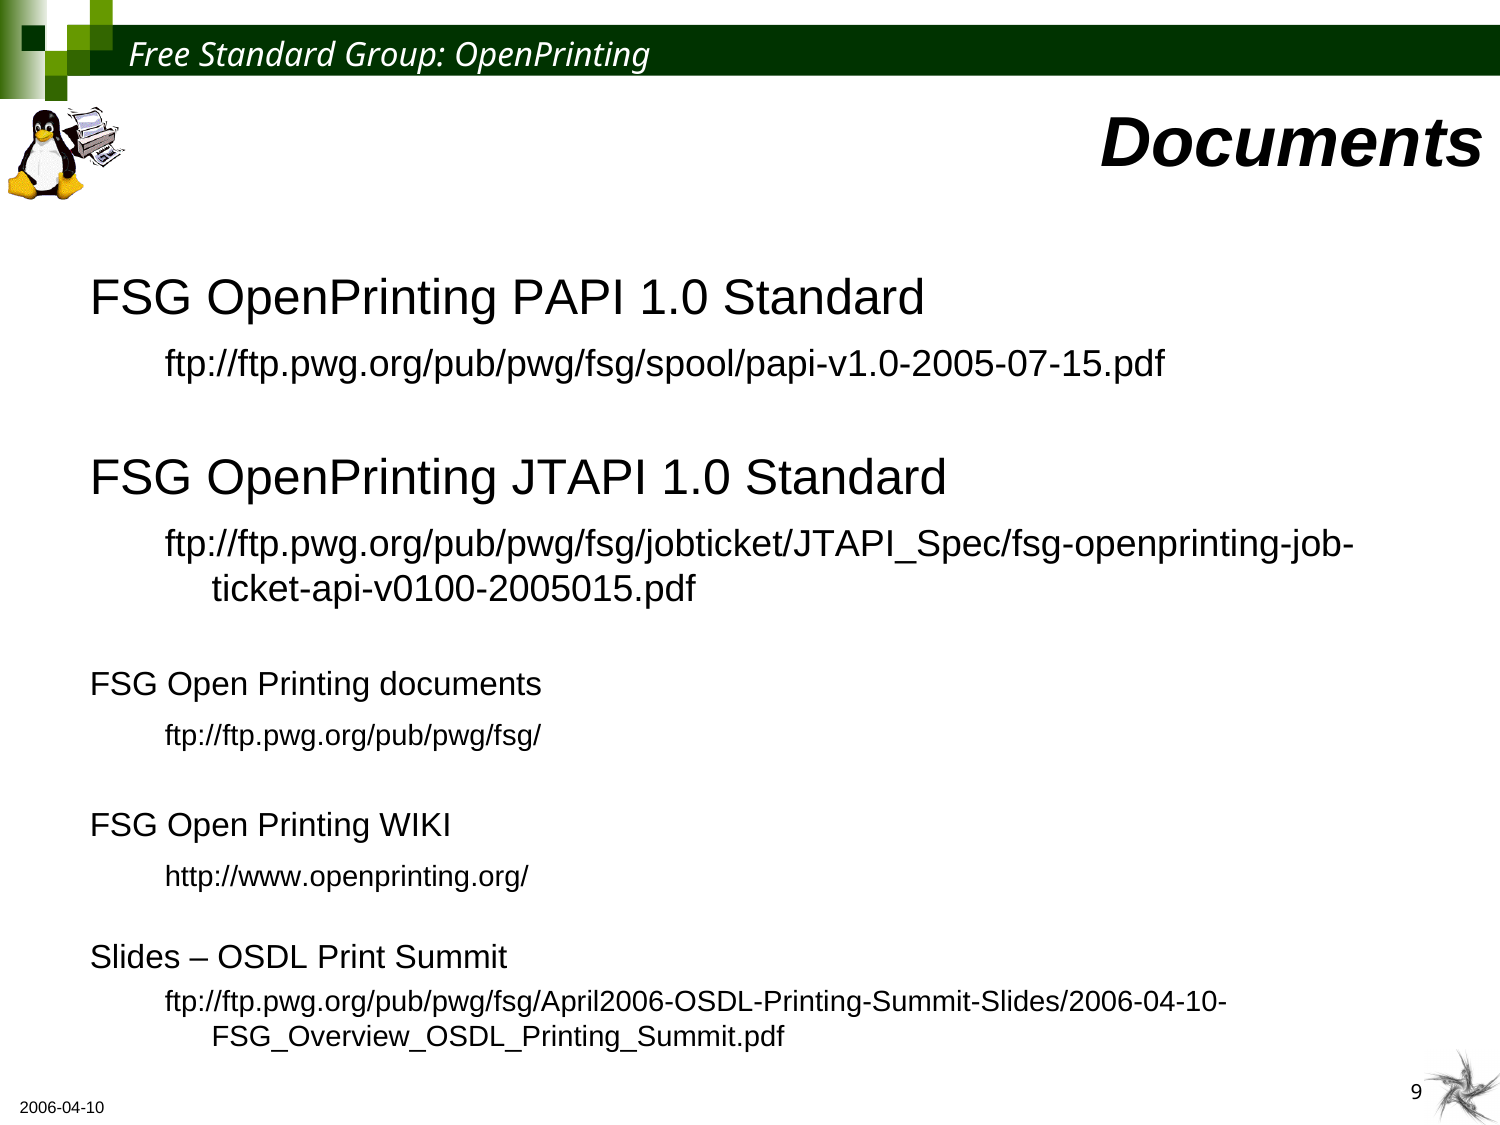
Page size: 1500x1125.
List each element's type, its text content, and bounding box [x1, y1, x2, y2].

list FSG OpenPrinting PAPI 1.0 Standard ftp://ftp.pwg.org/pub/pwg/fsg/spool/papi-v1.0-2005-07-15.pdf FSG OpenPrinting JTAPI 1.0 Standard ftp://ftp.pwg.org/pub/pwg/fsg/jobticket/JTAPI_Spec/fsg-openprinting-job-ticket-api-v0100-2005015.pdf FSG Open Printing documents ftp://ftp.pwg.org/pub/pwg/fsg/ FSG Open Printing WIKI http://www.openprinting.org/ Slides – OSDL Print Summit ftp://ftp.pwg.org/pub/pwg/fsg/April2006-OSDL-Printing-Summit-Slides/2006-04-10-FSG_Overview_OSDL_Printing_Summit.pdf [75, 257, 1426, 1099]
picture [0, 96, 133, 207]
picture [1424, 1049, 1500, 1125]
title Documents [157, 75, 1500, 204]
